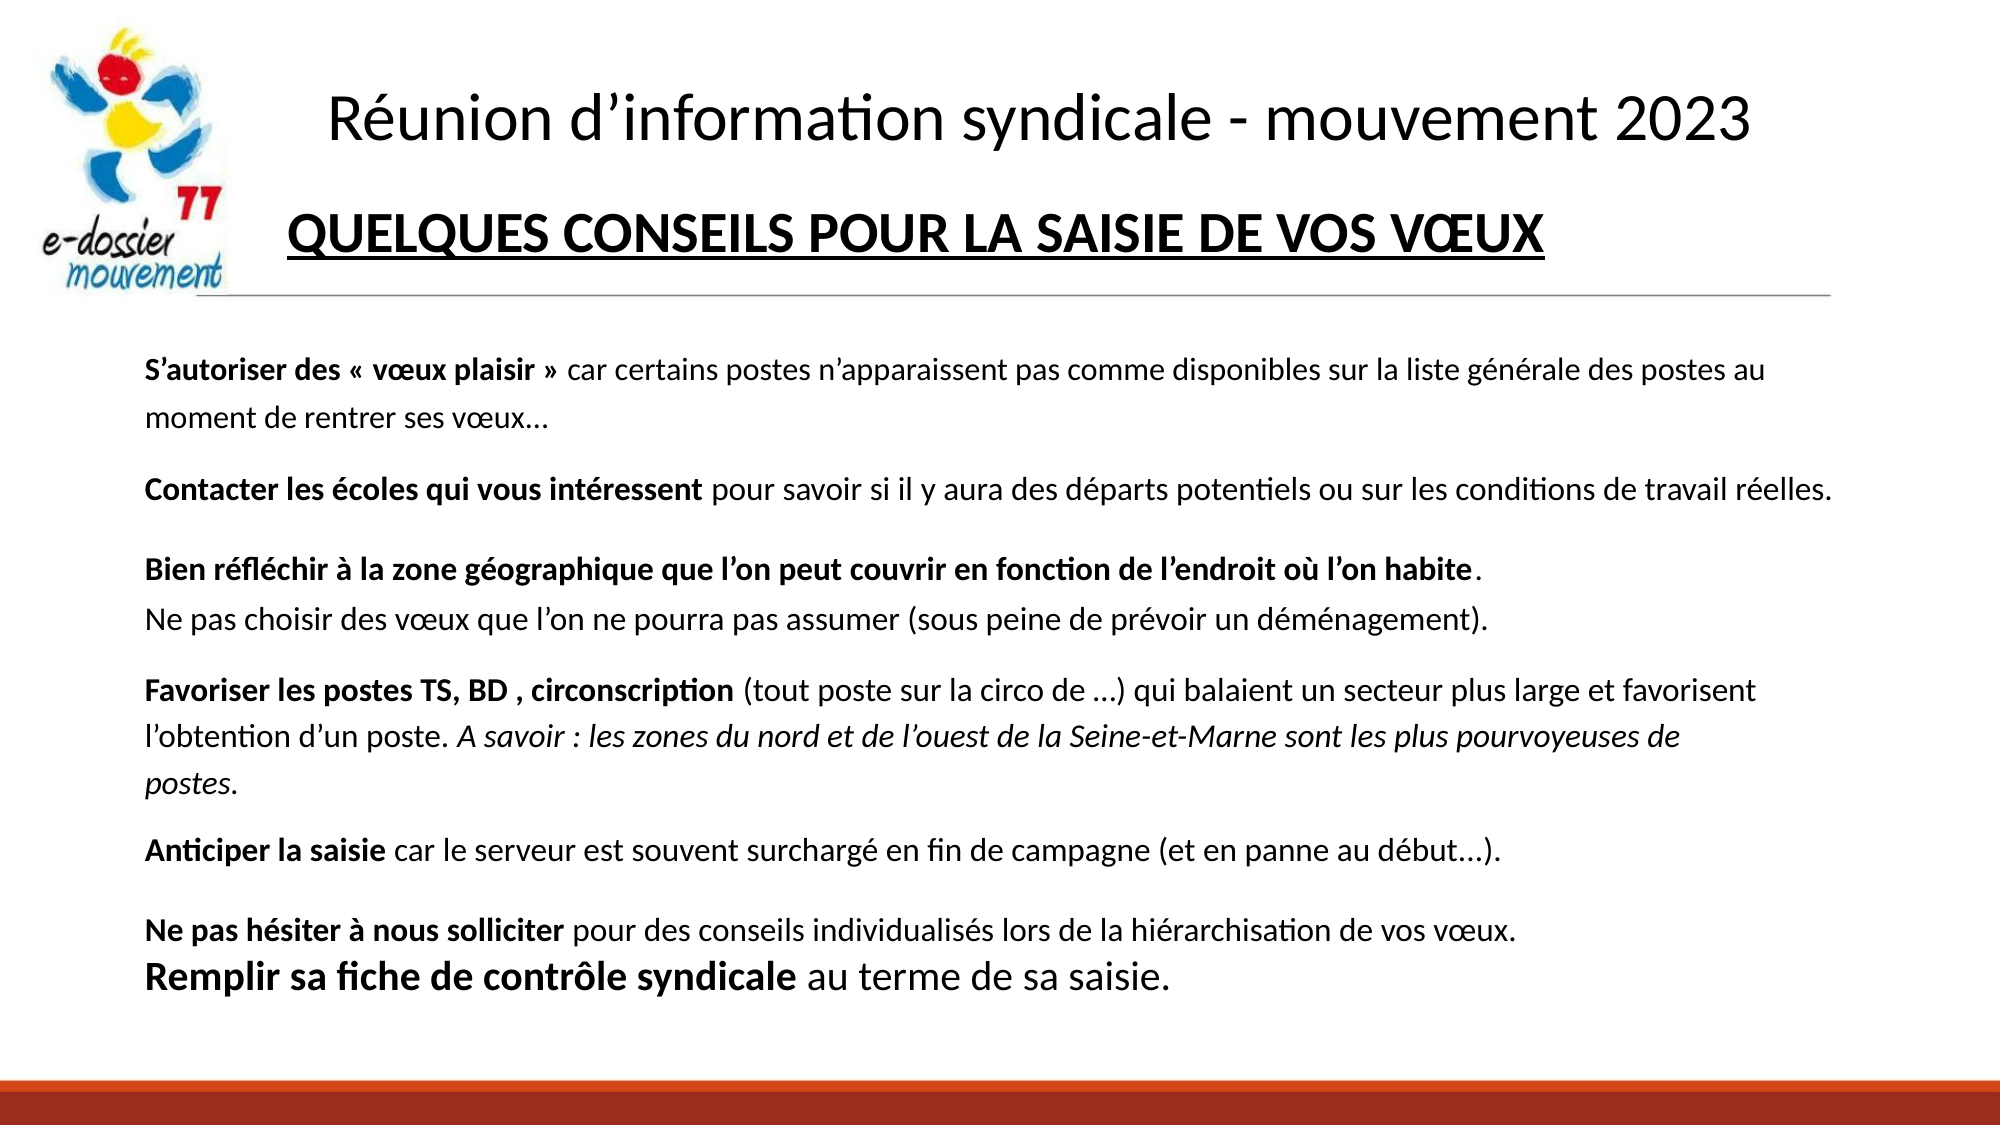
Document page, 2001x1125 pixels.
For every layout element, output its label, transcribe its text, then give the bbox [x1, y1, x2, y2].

text_box S’autoriser des « vœux plaisir » car certains postes n’apparaissent pas comme disponibles sur la liste générale des postes au moment de rentrer ses vœux... [144, 339, 1805, 436]
text_box [0, 0, 2000, 1125]
text_box Anticiper la saisie car le serveur est souvent surchargé en fin de campagne (et en panne au début...). [144, 780, 1890, 869]
text_box QUELQUES CONSEILS POUR LA SAISIE DE VOS VŒUX [287, 178, 1569, 265]
text_box Favoriser les postes TS, BD , circonscription (tout poste sur la circo de …) qui balaient un secteur plus large et favorisent l’obtention d’un poste. A savoir : les zones du nord et de l’ouest de la Seine-et-Marne sont les plus pourvoyeuses de postes. [144, 659, 1774, 780]
text_box Contacter les écoles qui vous intéressent pour savoir si il y aura des départs potentiels ou sur les conditions de travail réelles. [144, 459, 1898, 508]
text_box Ne pas hésiter à nous solliciter pour des conseils individualisés lors de la hiérarchisation de vos vœux. [144, 860, 1822, 949]
text_box Bien réfléchir à la zone géographique que l’on peut couvrir en fonction de l’endroit où l’on habite. Ne pas choisir des vœux que l’on ne pourra pas assumer (sous peine de prévoir un déménagement). [144, 539, 1851, 637]
text_box Réunion d’information syndicale - mouvement 2023 [327, 55, 1805, 154]
text_box Remplir sa fiche de contrôle syndicale au terme de sa saisie. [144, 952, 1851, 1049]
